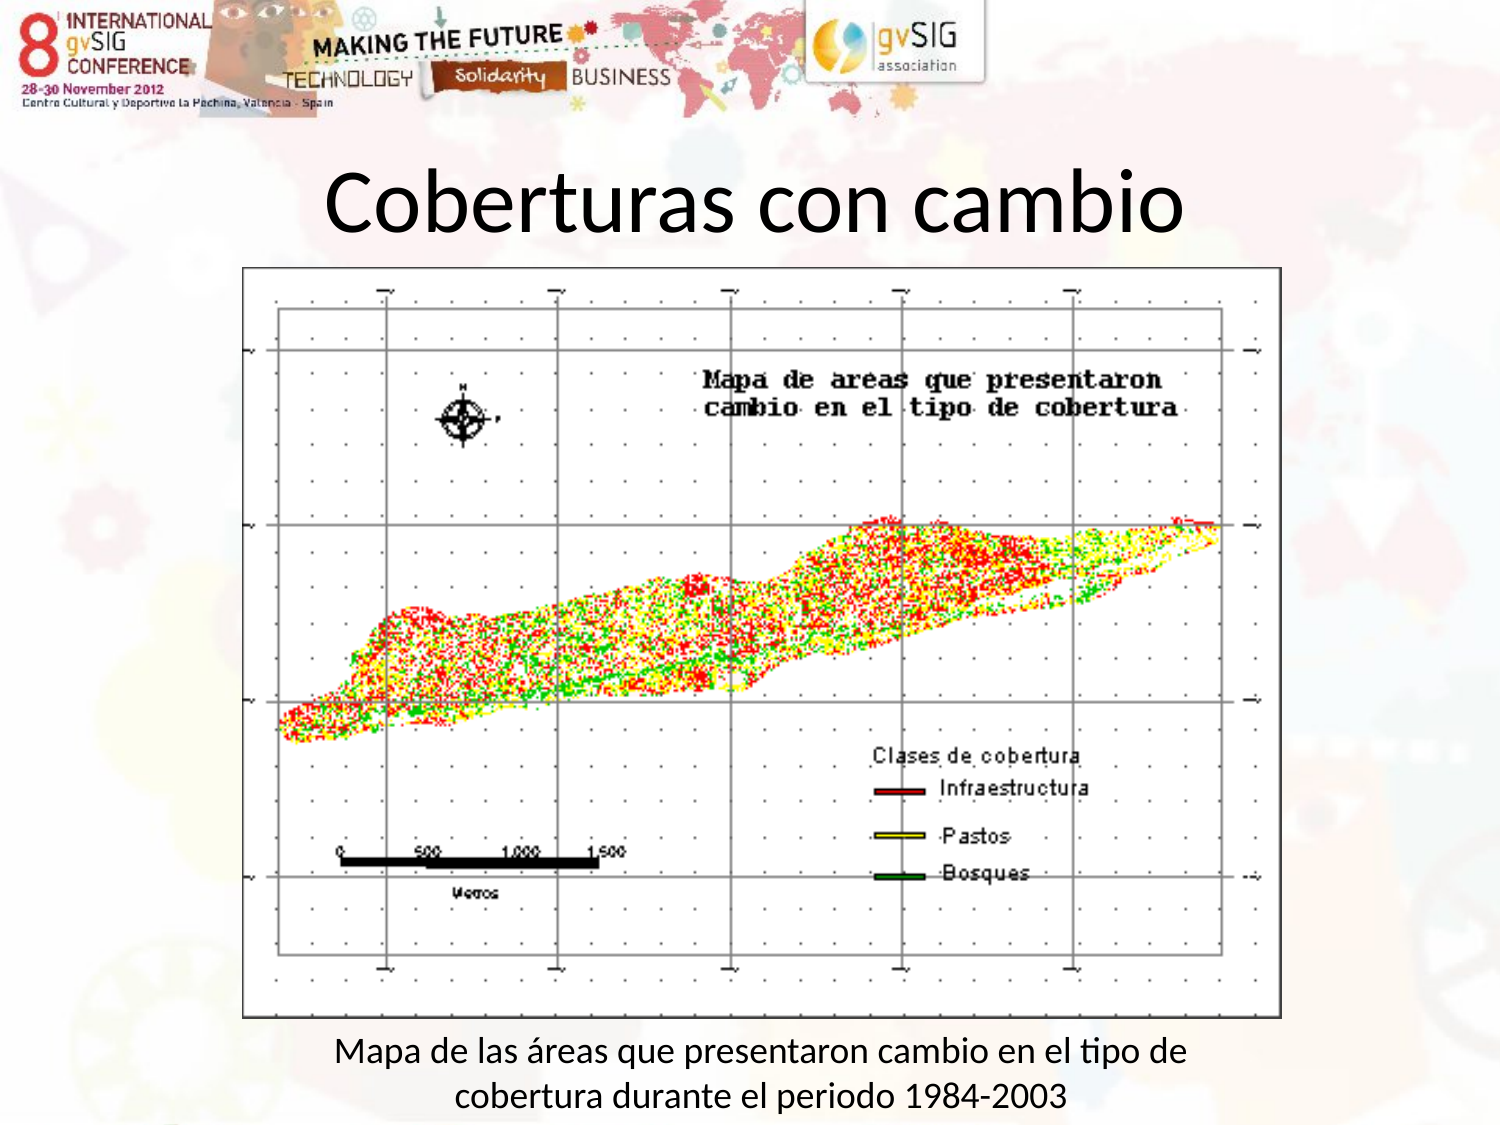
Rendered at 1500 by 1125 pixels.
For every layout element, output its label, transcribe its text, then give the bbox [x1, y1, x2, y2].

picture [0, 0, 1500, 1125]
text_box Mapa de las áreas que presentaron cambio en el tipo de cobertura durante el periodo 1984-2003 [271, 1018, 1252, 1125]
title Coberturas con cambio [80, 101, 1431, 290]
